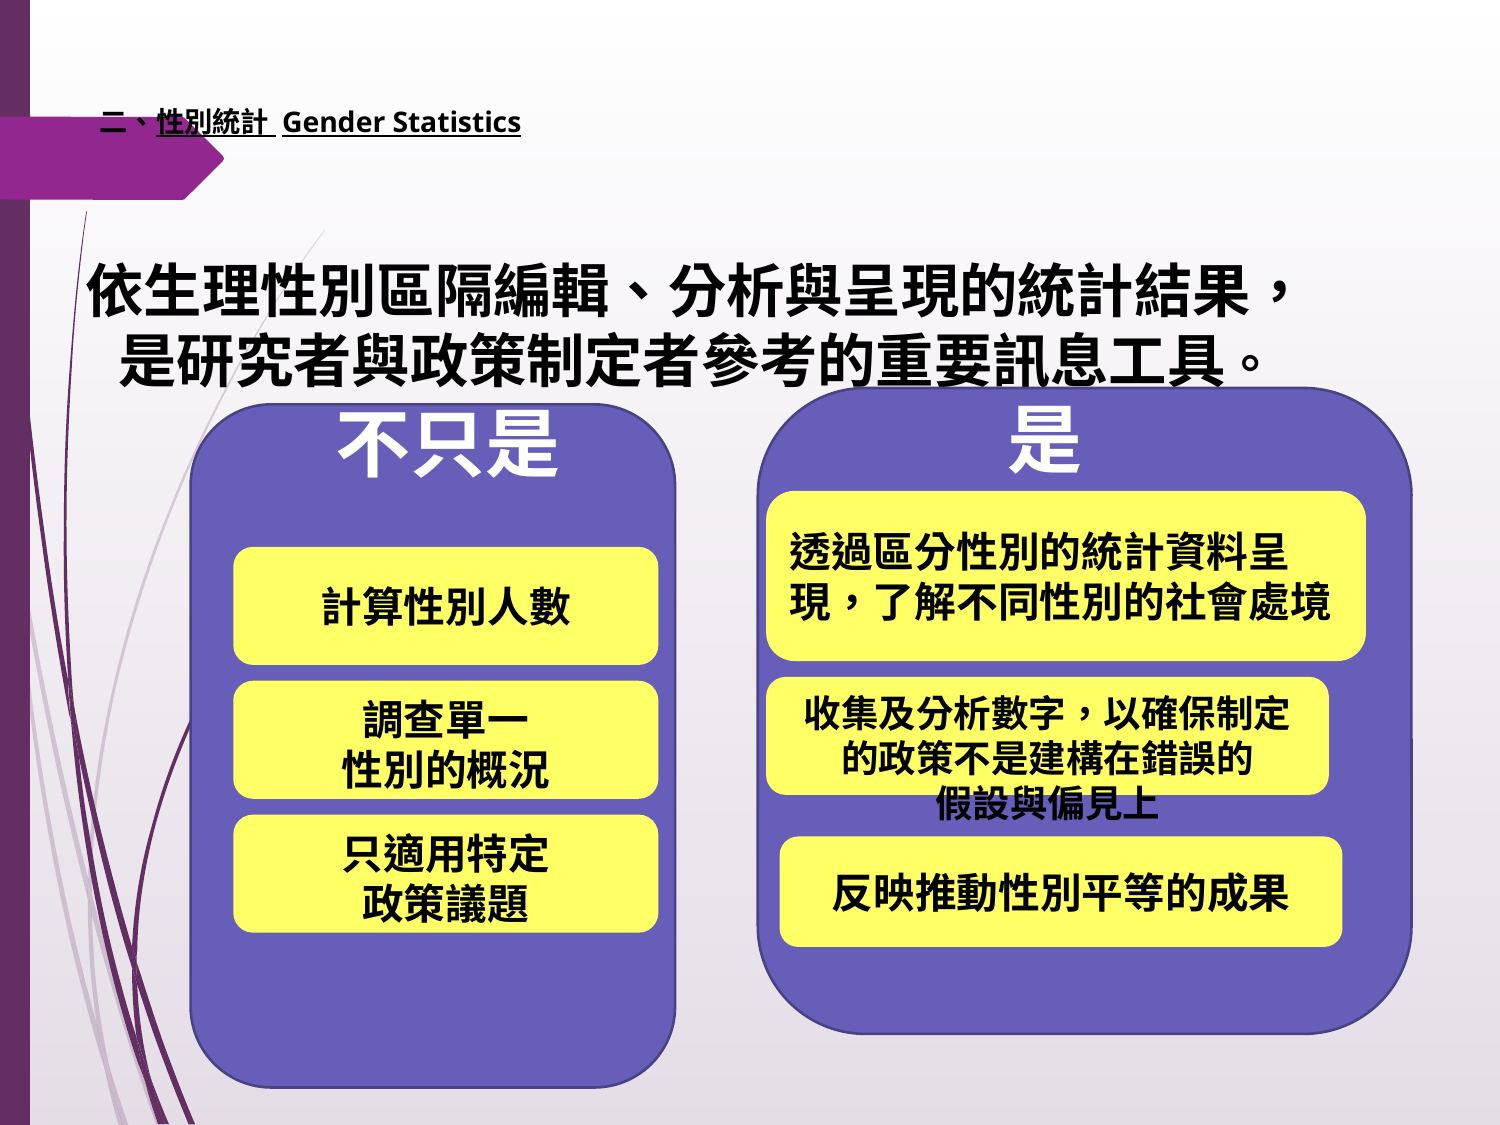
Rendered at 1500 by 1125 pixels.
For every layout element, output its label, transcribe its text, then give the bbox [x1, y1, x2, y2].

text_box 計算性別人數 [233, 546, 659, 665]
text_box [757, 387, 1412, 1034]
text_box 反映推動性別平等的成果 [779, 836, 1343, 947]
text_box [190, 404, 676, 1088]
text_box 依生理性別區隔編輯、分析與呈現的統計結果， 是研究者與政策制定者參考的重要訊息工具。 [70, 168, 1500, 378]
text_box 只適用特定 政策議題 [233, 814, 659, 933]
text_box 是 [992, 385, 1099, 490]
text_box 調查單一 性別的概況 [233, 680, 659, 799]
text_box 不只是 [320, 389, 578, 496]
text_box 收集及分析數字，以確保制定的政策不是建構在錯誤的 假設與偏見上 [766, 676, 1329, 795]
text_box 透過區分性別的統計資料呈現，了解不同性別的社會處境 [766, 490, 1366, 662]
title 二、性別統計 Gender Statistics [0, 11, 1500, 154]
